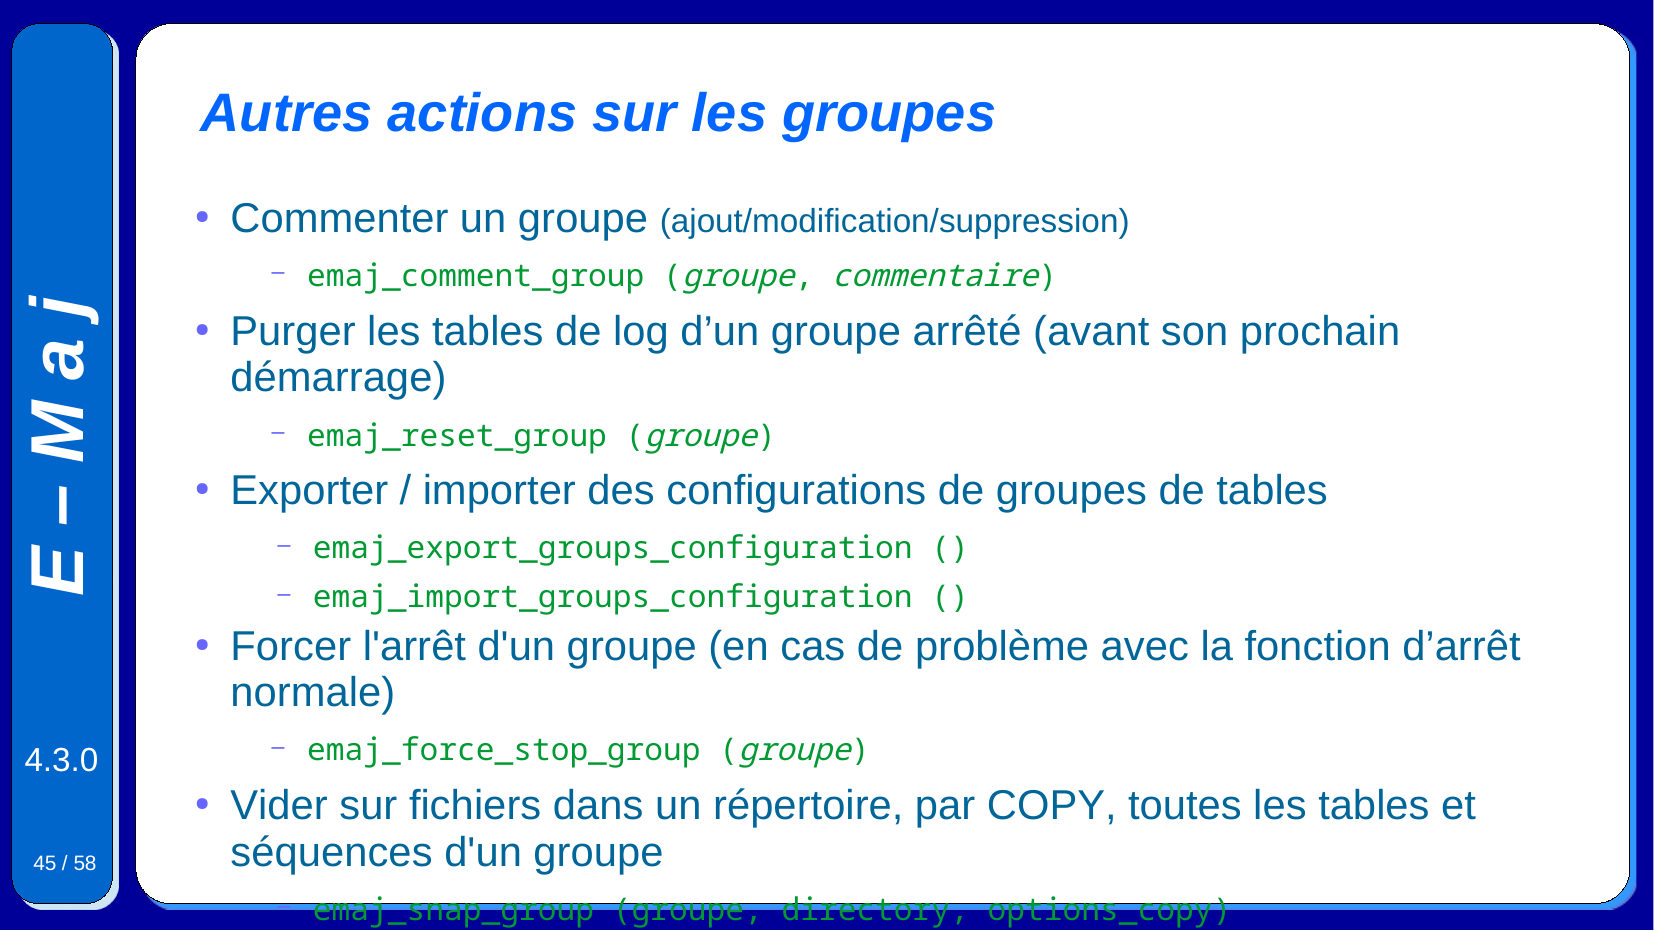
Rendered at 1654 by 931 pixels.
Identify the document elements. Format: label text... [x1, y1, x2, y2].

title Autres actions sur les groupes [200, 34, 1575, 191]
list Commenter un groupe (ajout/modification/suppression) emaj_comment_group (groupe, commentaire) Purger les tables de log d’un groupe arrêté (avant son prochain démarrage) emaj_reset_group (groupe) Exporter / importer des configurations de groupes de tables emaj_export_groups_configuration () emaj_import_groups_configuration () Forcer l'arrêt d'un groupe (en cas de problème avec la fonction d’arrêt normale) emaj_force_stop_group (groupe) Vider sur fichiers dans un répertoire, par COPY, toutes les tables et séquences d'un groupe emaj_snap_group (groupe, directory, options_copy) [177, 194, 1587, 891]
